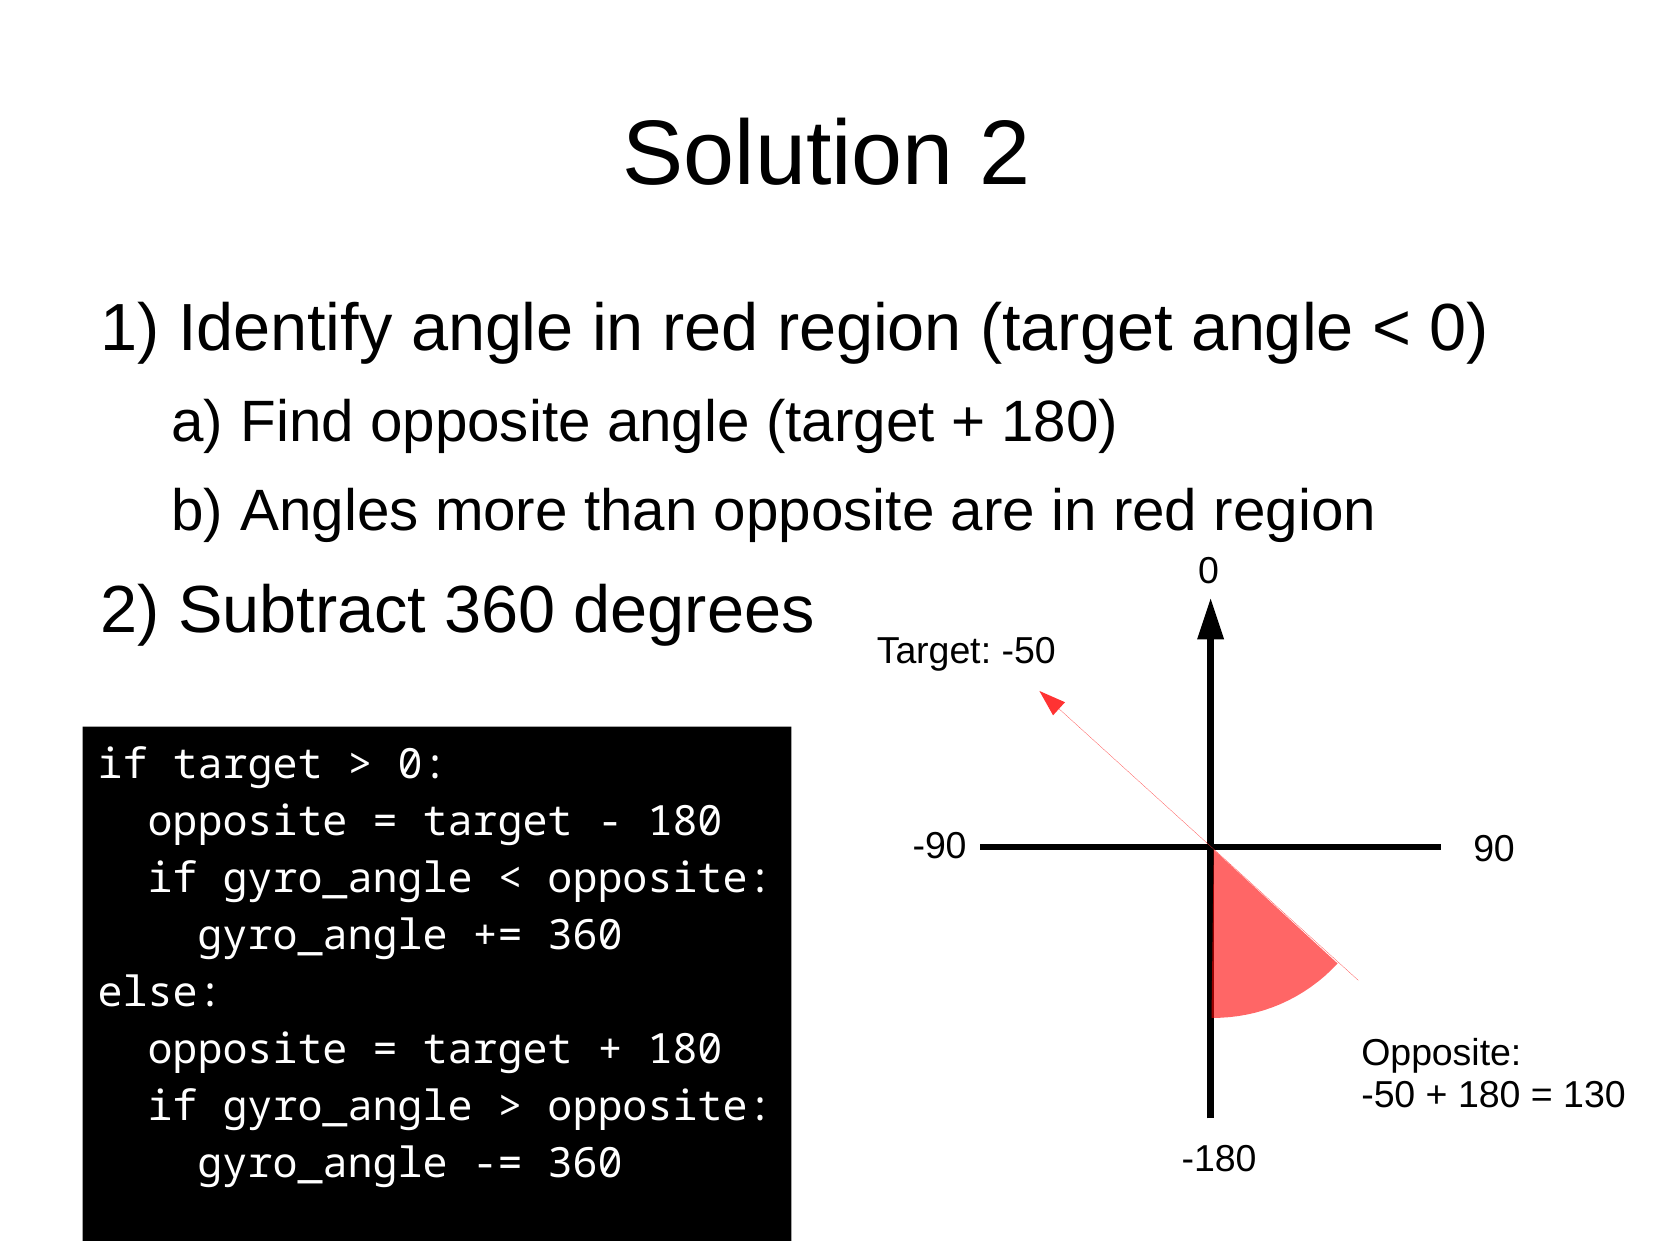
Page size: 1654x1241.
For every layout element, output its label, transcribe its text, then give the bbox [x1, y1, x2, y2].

text_box if target > 0: opposite = target - 180 if gyro_angle < opposite: gyro_angle += 360 else: opposite = target + 180 if gyro_angle > opposite: gyro_angle -= 360 [82, 726, 792, 1212]
text_box [1211, 849, 1338, 1018]
text_box Opposite: -50 + 180 = 130 [1346, 1023, 1641, 1165]
text_box -90 [897, 817, 982, 875]
list Identify angle in red region (target angle < 0) Find opposite angle (target + 180) Angles more than opposite are in red region Subtract 360 degrees [82, 290, 1571, 1010]
text_box -180 [1166, 1130, 1272, 1188]
text_box 90 [1458, 819, 1551, 877]
title Solution 2 [82, 49, 1571, 257]
text_box 0 [1183, 542, 1234, 599]
text_box Target: -50 [862, 622, 1119, 722]
